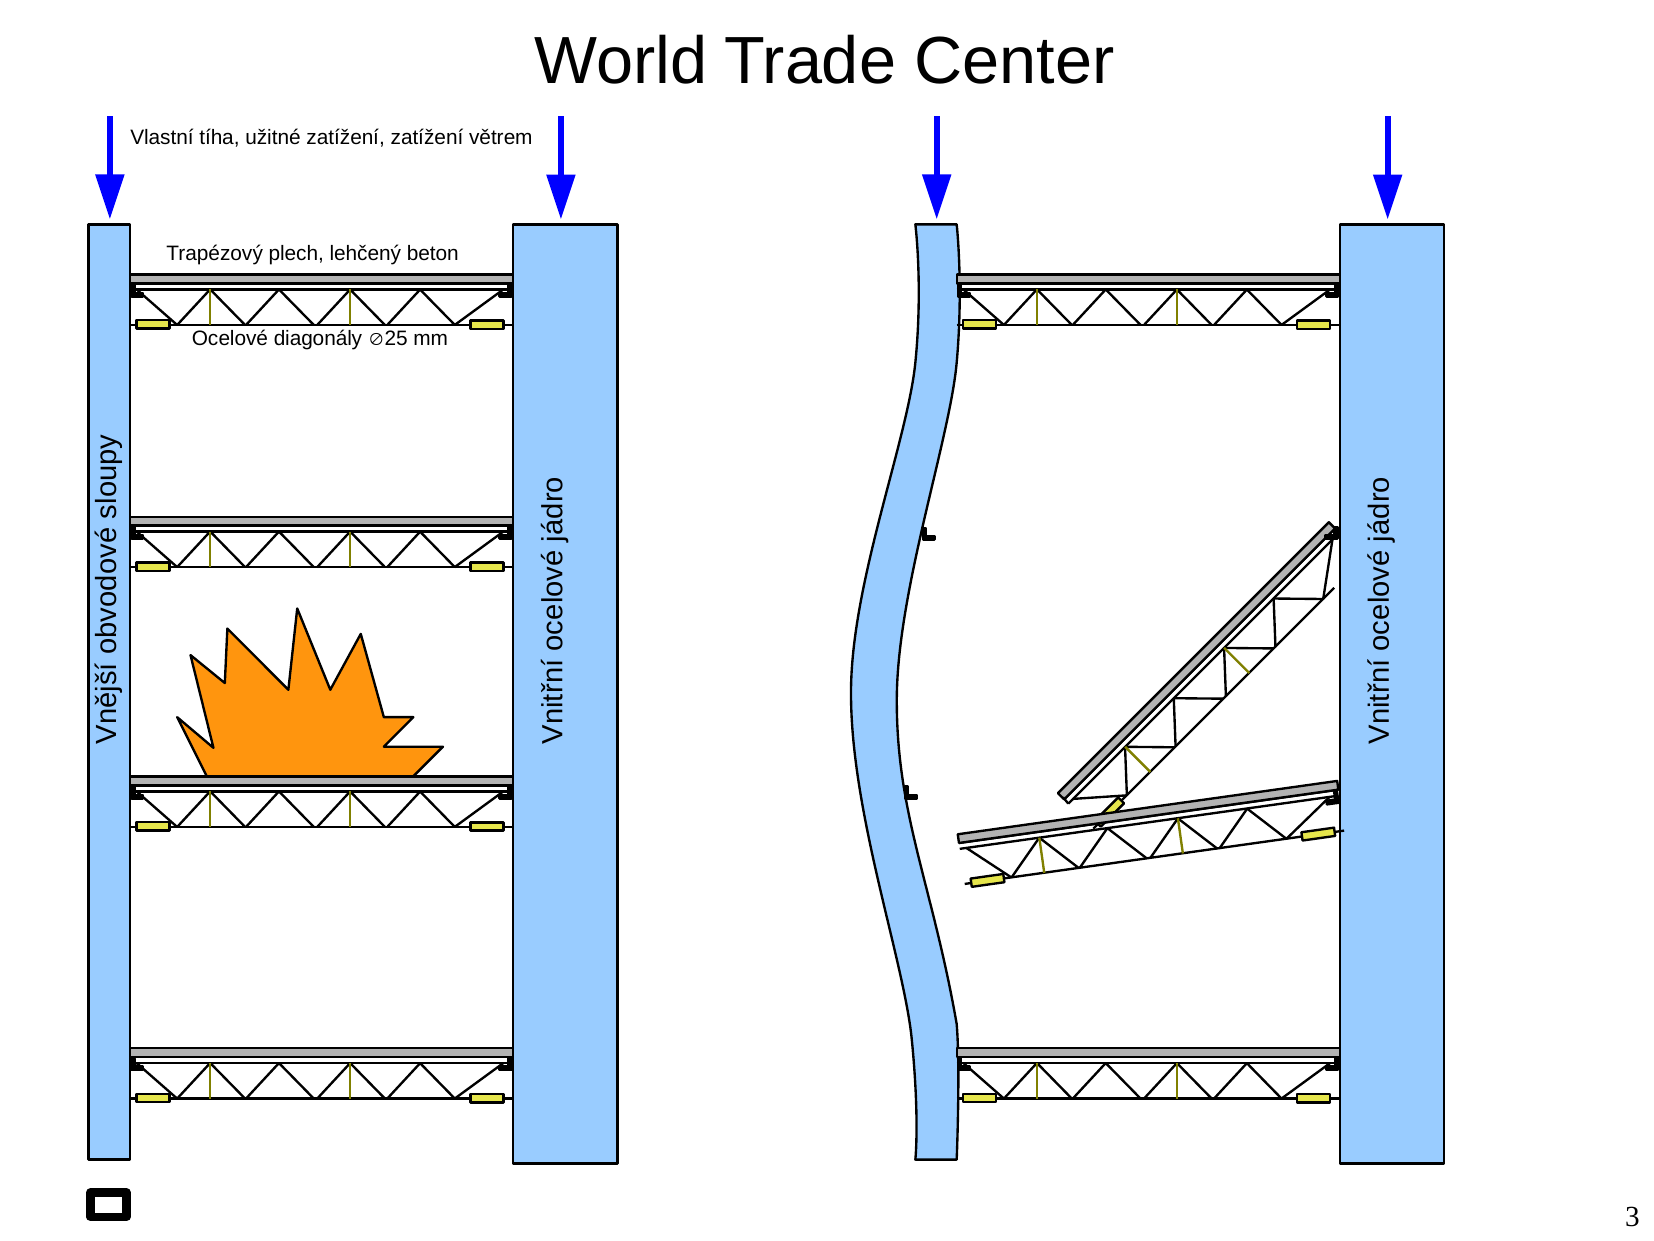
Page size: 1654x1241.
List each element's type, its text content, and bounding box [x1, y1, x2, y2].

text_box [1297, 1093, 1331, 1103]
text_box [136, 562, 170, 571]
text_box [850, 224, 1445, 1164]
text_box [470, 320, 504, 329]
title World Trade Center [37, 8, 1613, 113]
text_box Vnější obvodové sloupy [82, 420, 134, 759]
text_box Trapézový plech, lehčený beton [151, 233, 507, 274]
text_box [470, 1093, 504, 1103]
text_box [963, 1093, 997, 1103]
text_box [470, 562, 504, 571]
text_box Ocelové diagonály Æ25 mm [177, 318, 532, 362]
text_box Vlastní tíha, užitné zatížení, zatížení větrem [115, 117, 548, 159]
text_box Vnitřní ocelové jádro [528, 462, 580, 759]
text_box [88, 224, 618, 1164]
text_box Vnitřní ocelové jádro [1355, 462, 1407, 759]
text_box [136, 320, 170, 329]
text_box [136, 1093, 170, 1103]
